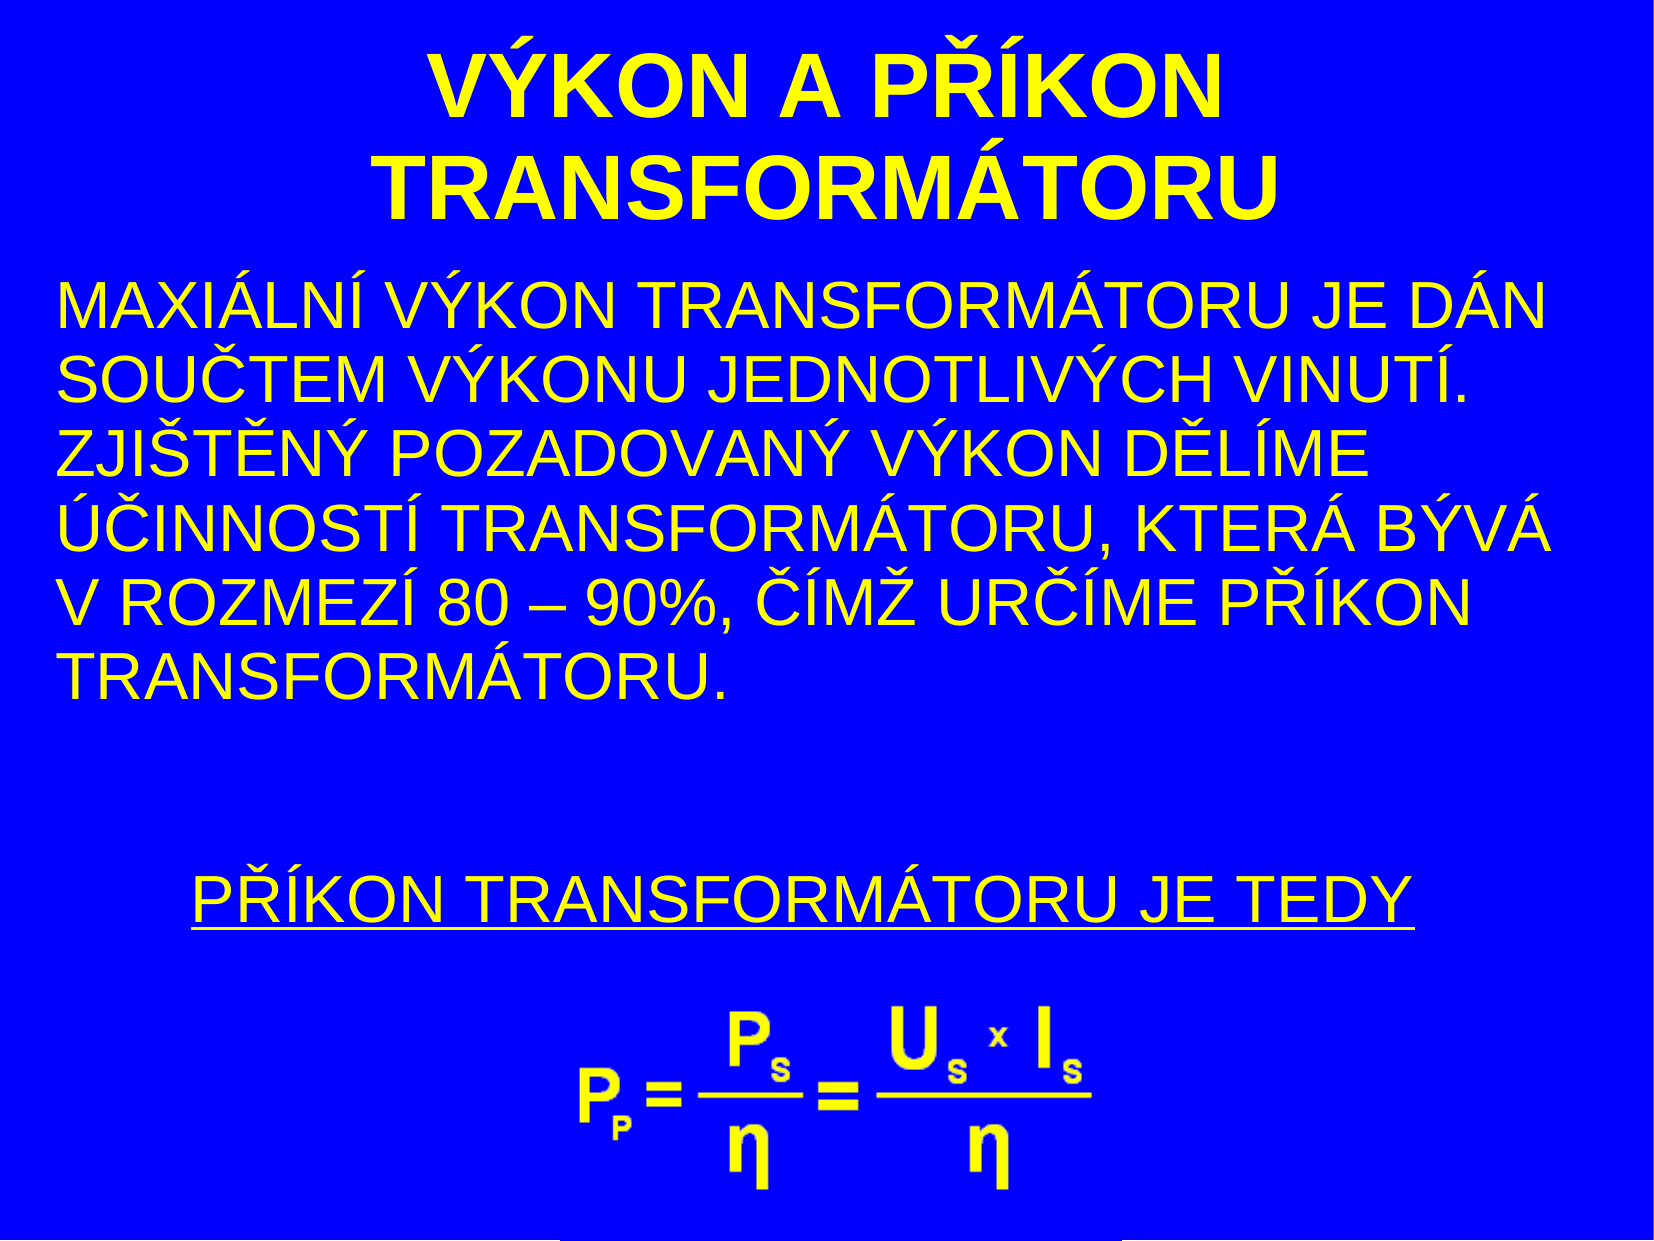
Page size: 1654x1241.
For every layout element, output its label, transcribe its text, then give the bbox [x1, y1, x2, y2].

title VÝKON A PŘÍKON TRANSFORMÁTORU [0, 29, 1654, 235]
picture [560, 966, 1122, 1241]
subtitle MAXIÁLNÍ VÝKON TRANSFORMÁTORU JE DÁN SOUČTEM VÝKONU JEDNOTLIVÝCH VINUTÍ. ZJIŠTĚNÝ POZADOVANÝ VÝKON DĚLÍME ÚČINNOSTÍ TRANSFORMÁTORU, KTERÁ BÝVÁ V ROZMEZÍ 80 – 90%, ČÍMŽ URČÍME PŘÍKON TRANSFORMÁTORU. PŘÍKON TRANSFORMÁTORU JE TEDY [0, 236, 1654, 1040]
